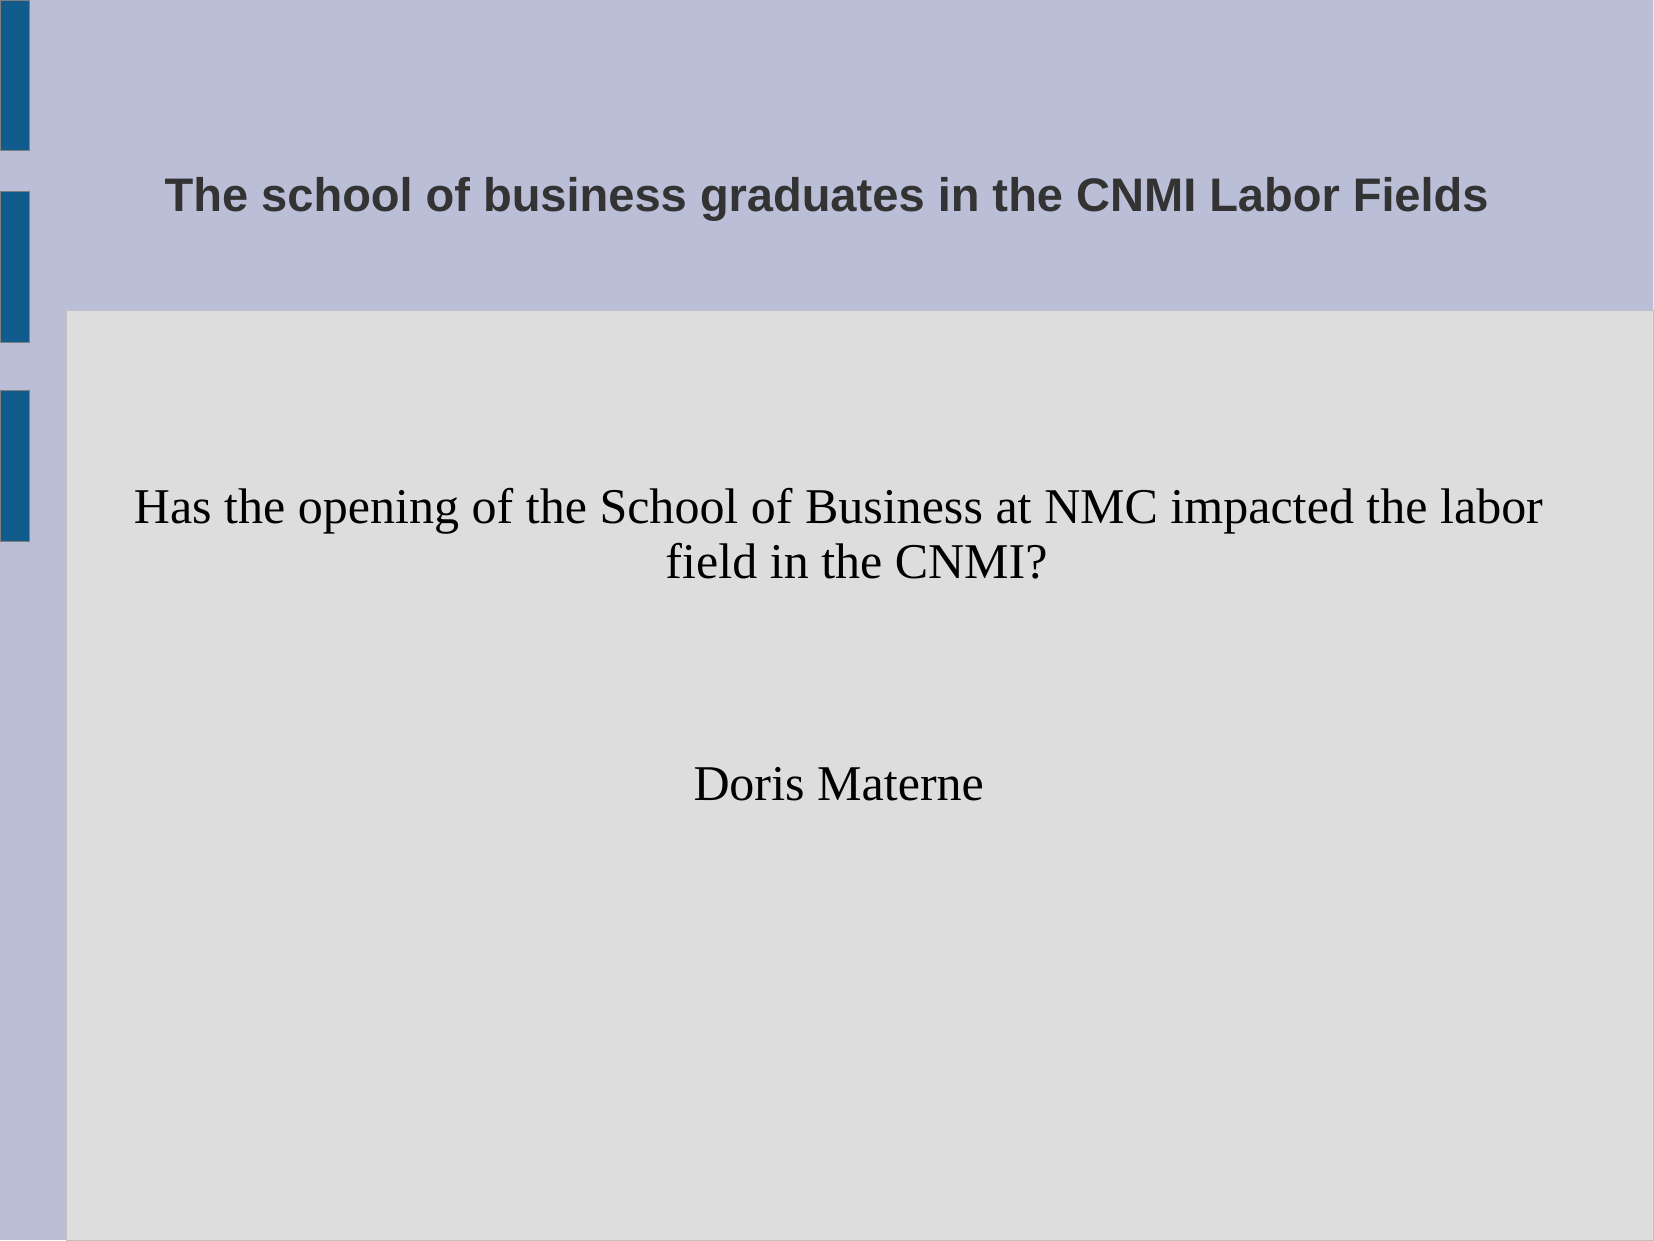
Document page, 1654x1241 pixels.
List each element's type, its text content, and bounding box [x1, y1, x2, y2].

title The school of business graduates in the CNMI Labor Fields [121, 91, 1534, 299]
subtitle Has the opening of the School of Business at NMC impacted the labor field in the CNMI? Doris Materne [132, 330, 1546, 961]
